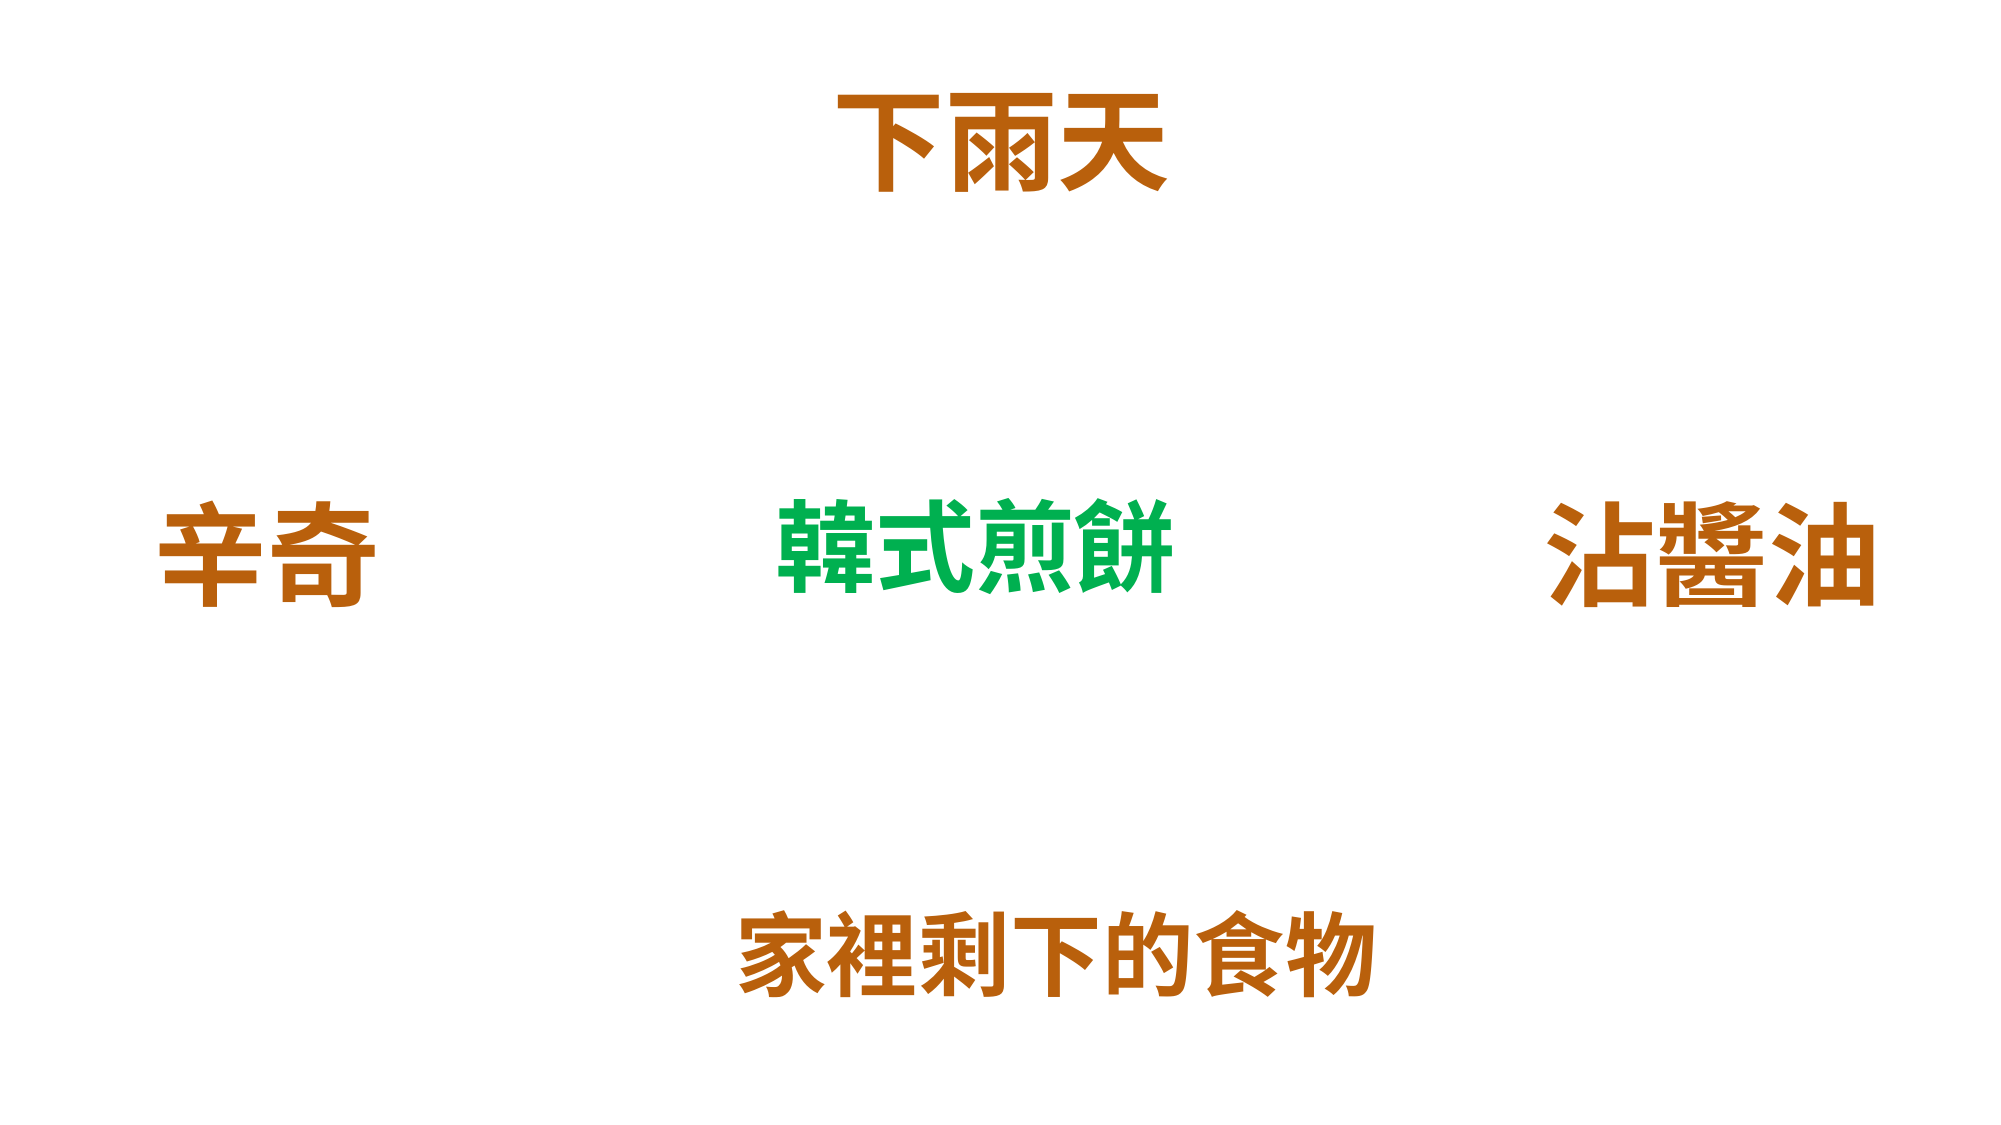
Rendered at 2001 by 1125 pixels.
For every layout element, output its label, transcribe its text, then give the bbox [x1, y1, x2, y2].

text_box 辛奇 [50, 477, 484, 629]
text_box 沾醬油 [1409, 477, 2000, 629]
text_box 下雨天 [698, 63, 1304, 215]
text_box 家裡剩下的食物 [543, 890, 1570, 1017]
text_box 韓式煎餅 [715, 477, 1236, 614]
